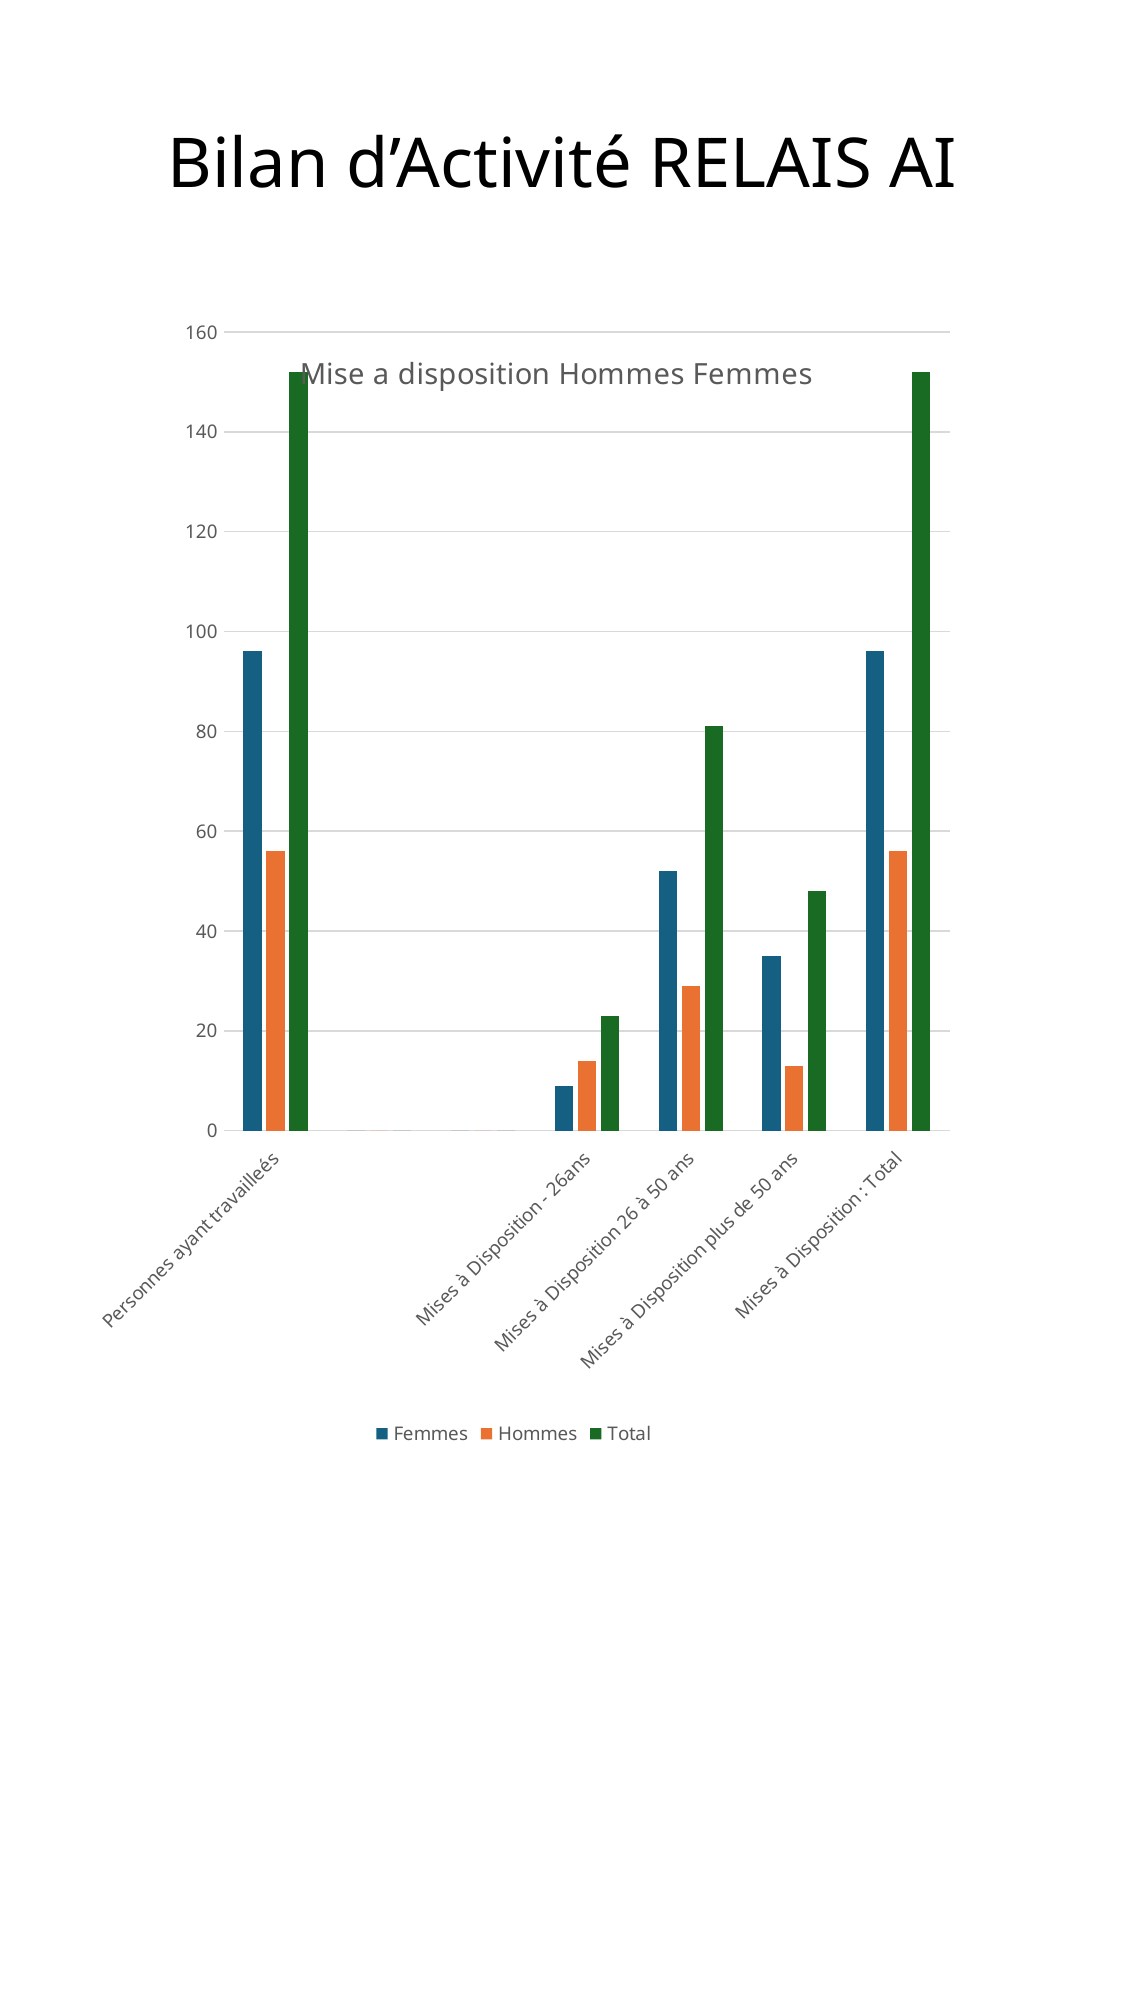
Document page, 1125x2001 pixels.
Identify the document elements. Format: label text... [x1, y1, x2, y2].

chart [77, 318, 951, 1454]
title Bilan d’Activité RELAIS AI [77, 106, 1048, 226]
